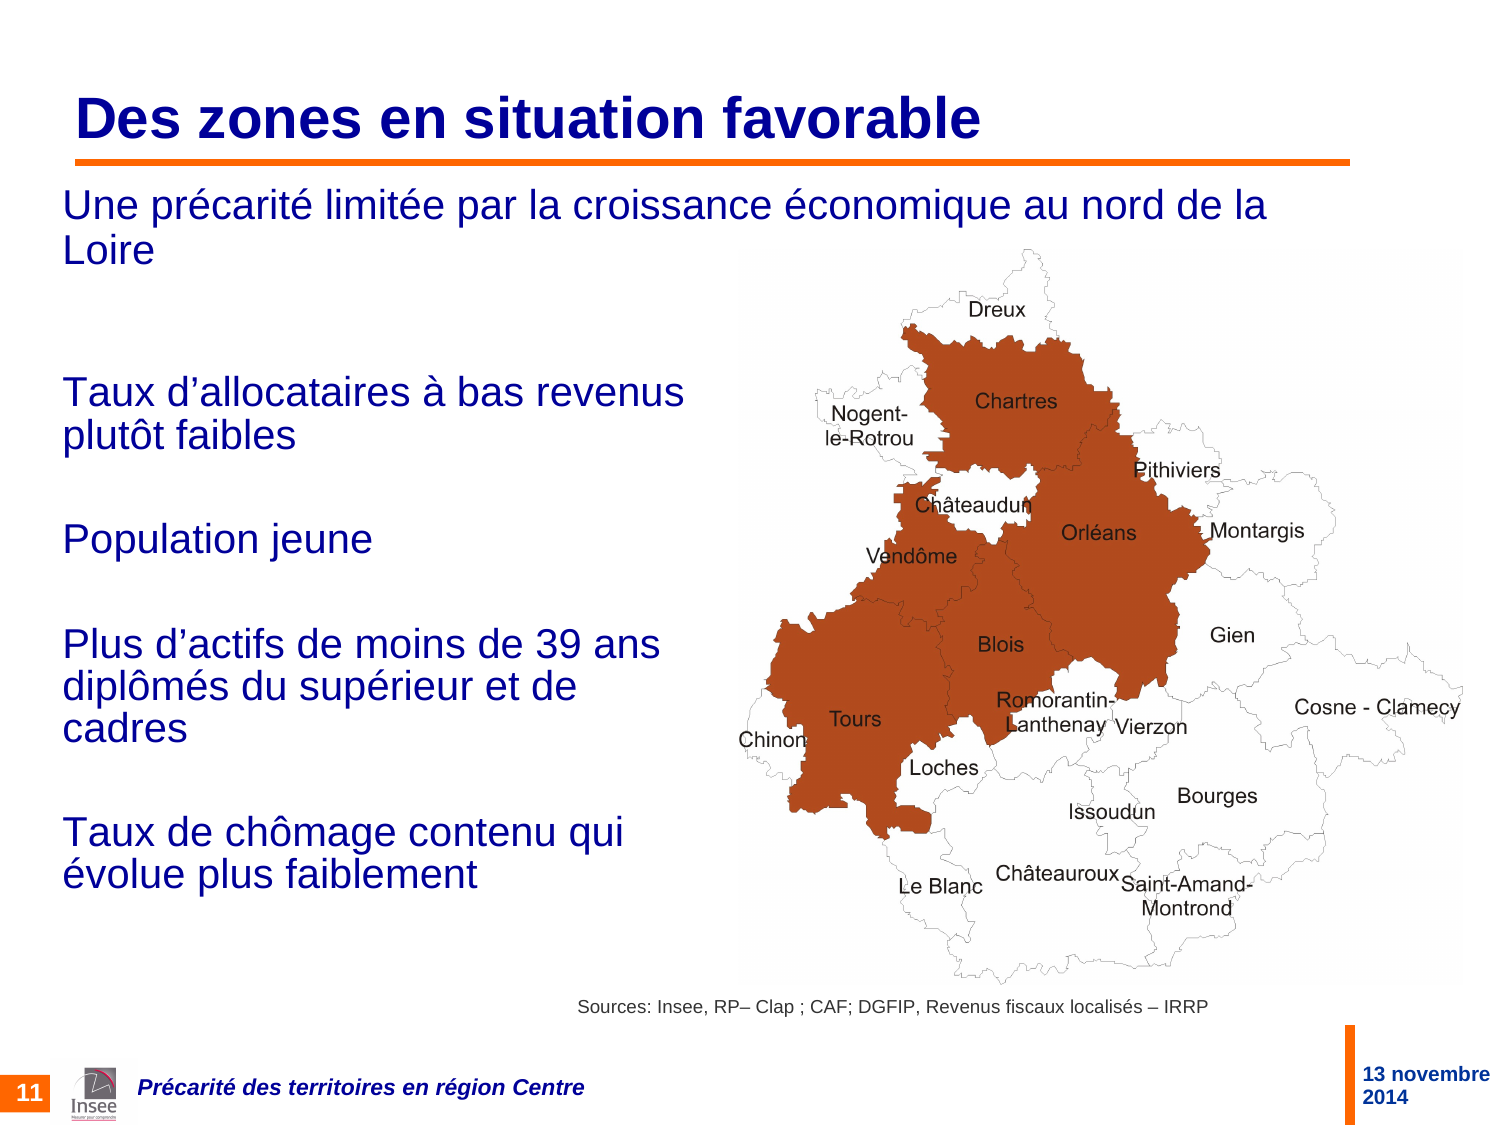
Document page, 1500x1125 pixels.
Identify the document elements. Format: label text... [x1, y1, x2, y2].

title Des zones en situation favorable [75, 26, 1351, 151]
text_box Sources: Insee, RP– Clap ; CAF; DGFIP, Revenus fiscaux localisés – IRRP [562, 987, 1500, 1026]
picture [738, 249, 1463, 985]
text_box Une précarité limitée par la croissance économique au nord de la Loire [62, 187, 1338, 274]
list Taux d’allocataires à bas revenus plutôt faibles Population jeune Plus d’actifs de moins de 39 ans diplômés du supérieur et de cadres Taux de chômage contenu qui évolue plus faiblement [0, 299, 688, 1004]
picture [50, 1058, 138, 1125]
